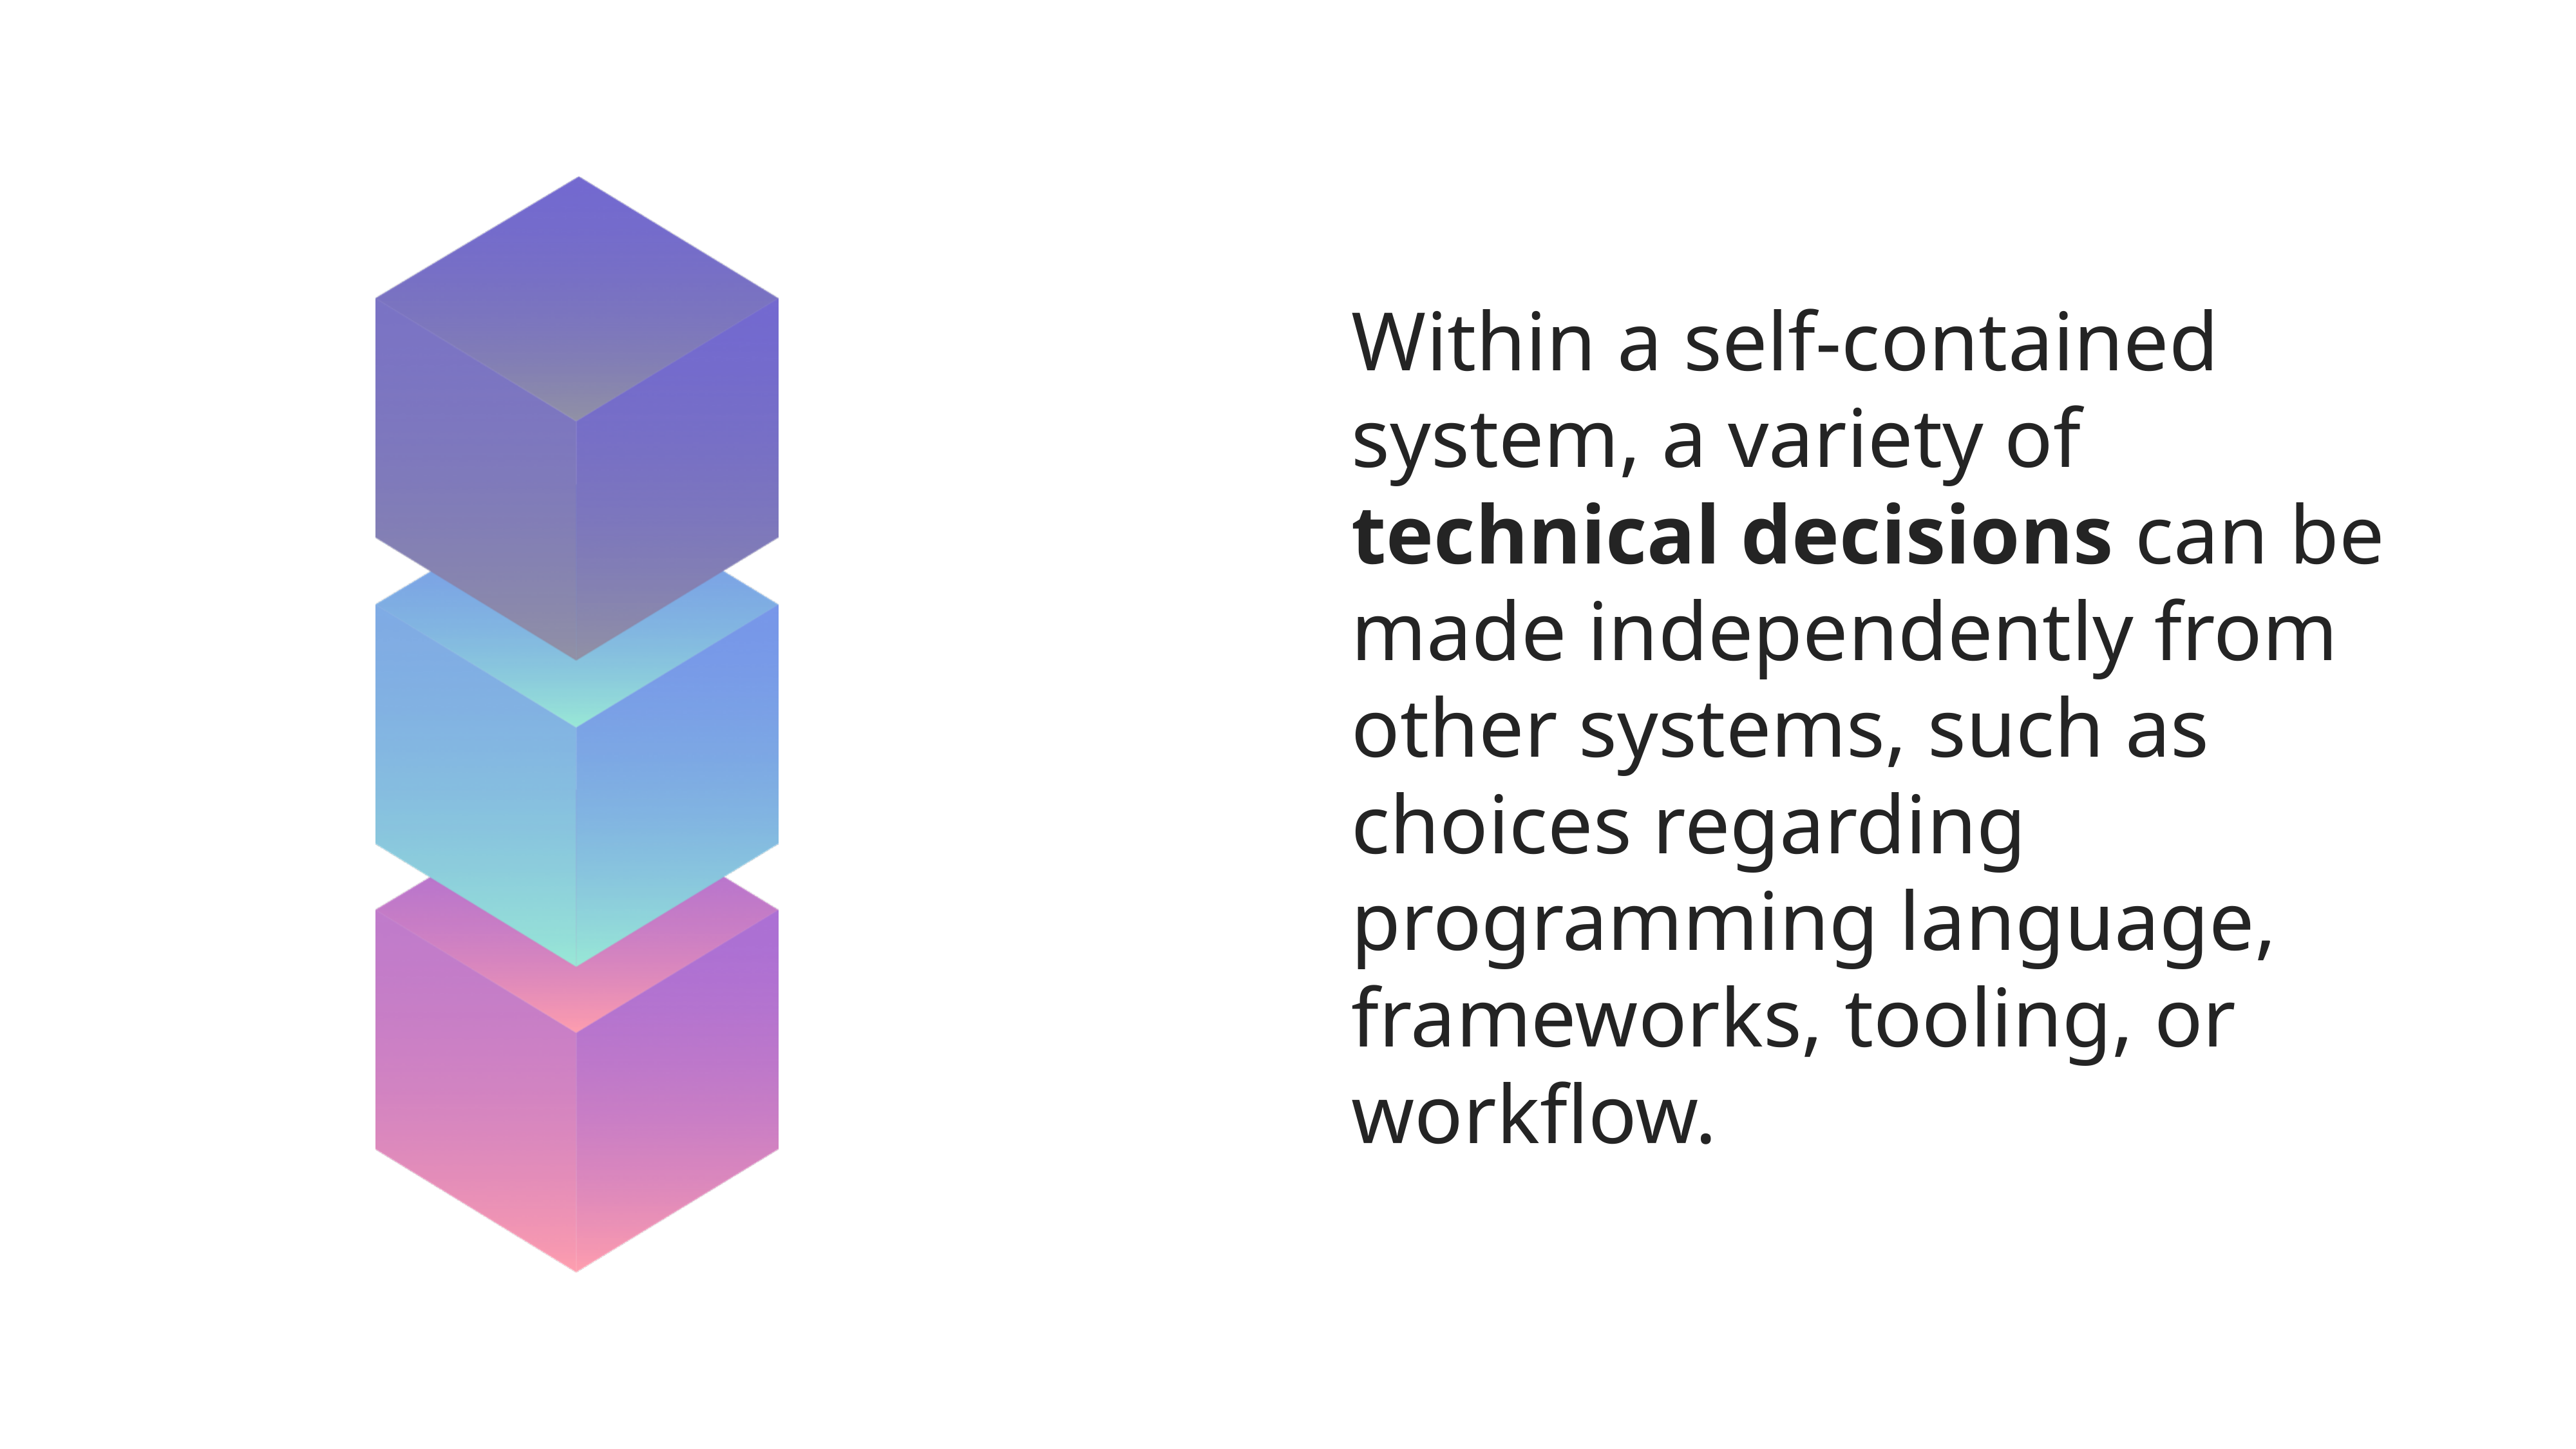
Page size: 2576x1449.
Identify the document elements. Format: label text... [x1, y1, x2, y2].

picture [375, 176, 779, 1273]
list Within a self-contained system, a variety of technical decisions can be made independently from other systems, such as choices regarding programming language, frameworks, tooling, or workflow. [1351, 127, 2423, 1322]
